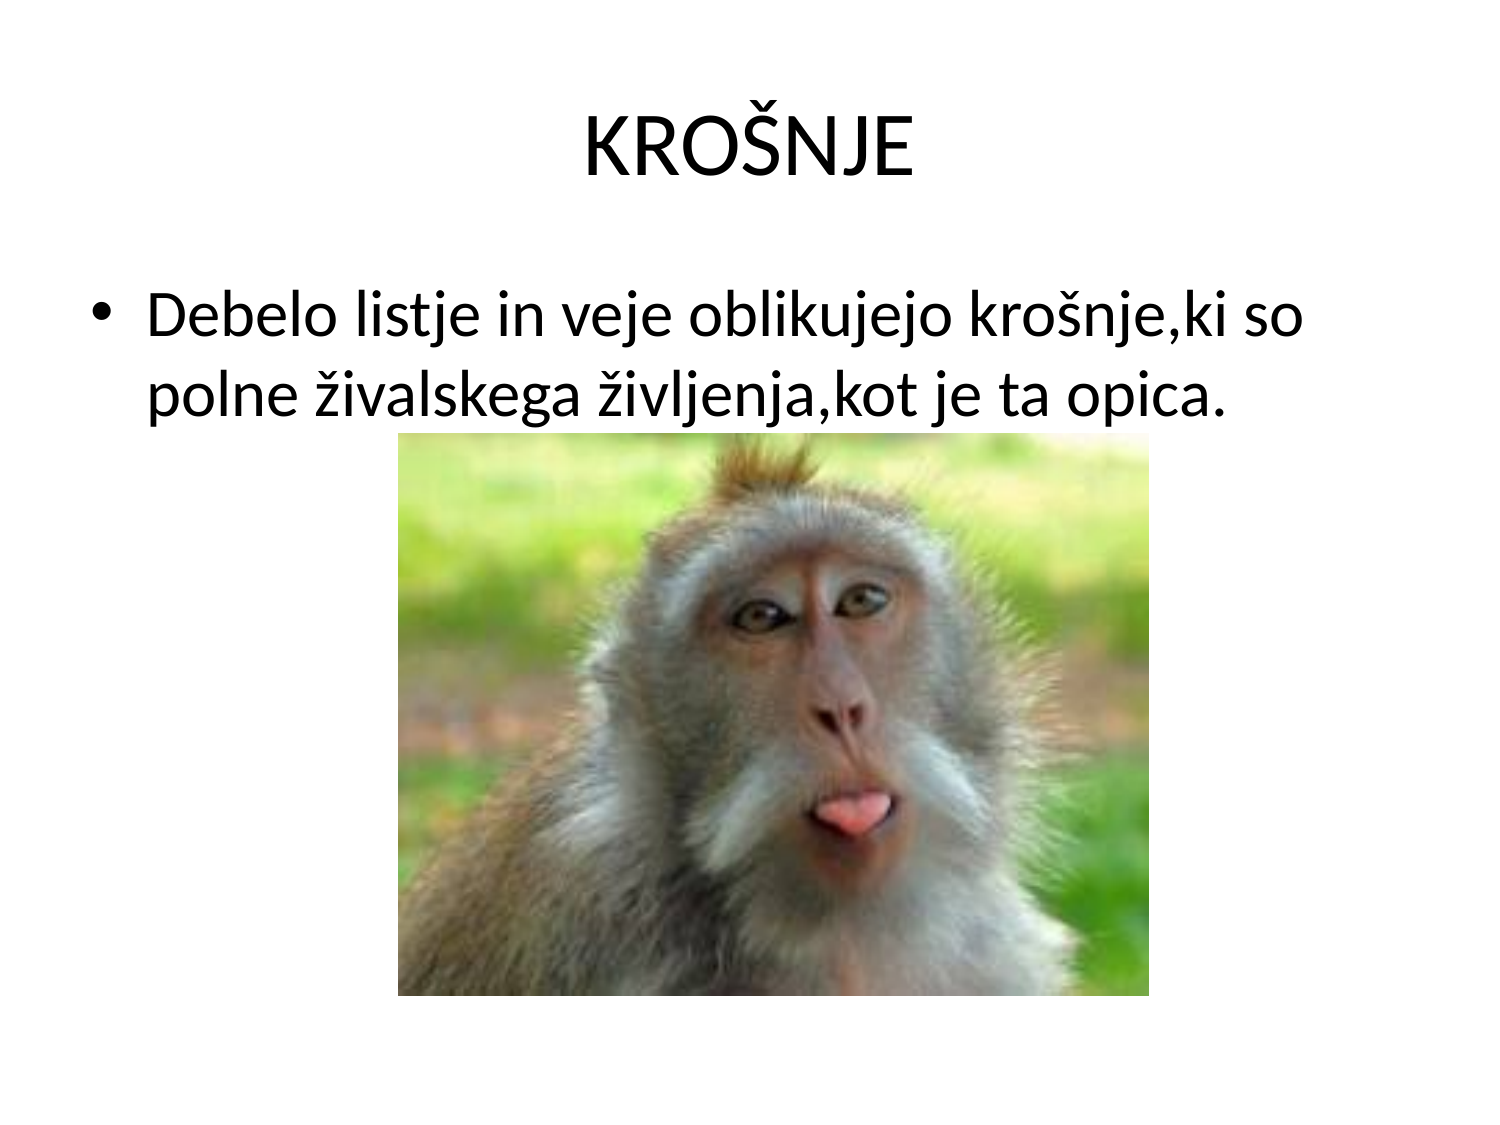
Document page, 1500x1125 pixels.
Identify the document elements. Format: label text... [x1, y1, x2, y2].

list Debelo listje in veje oblikujejo krošnje,ki so polne živalskega življenja,kot je ta opica. [75, 262, 1425, 1005]
title KROŠNJE [75, 45, 1425, 233]
picture [398, 433, 1149, 997]
